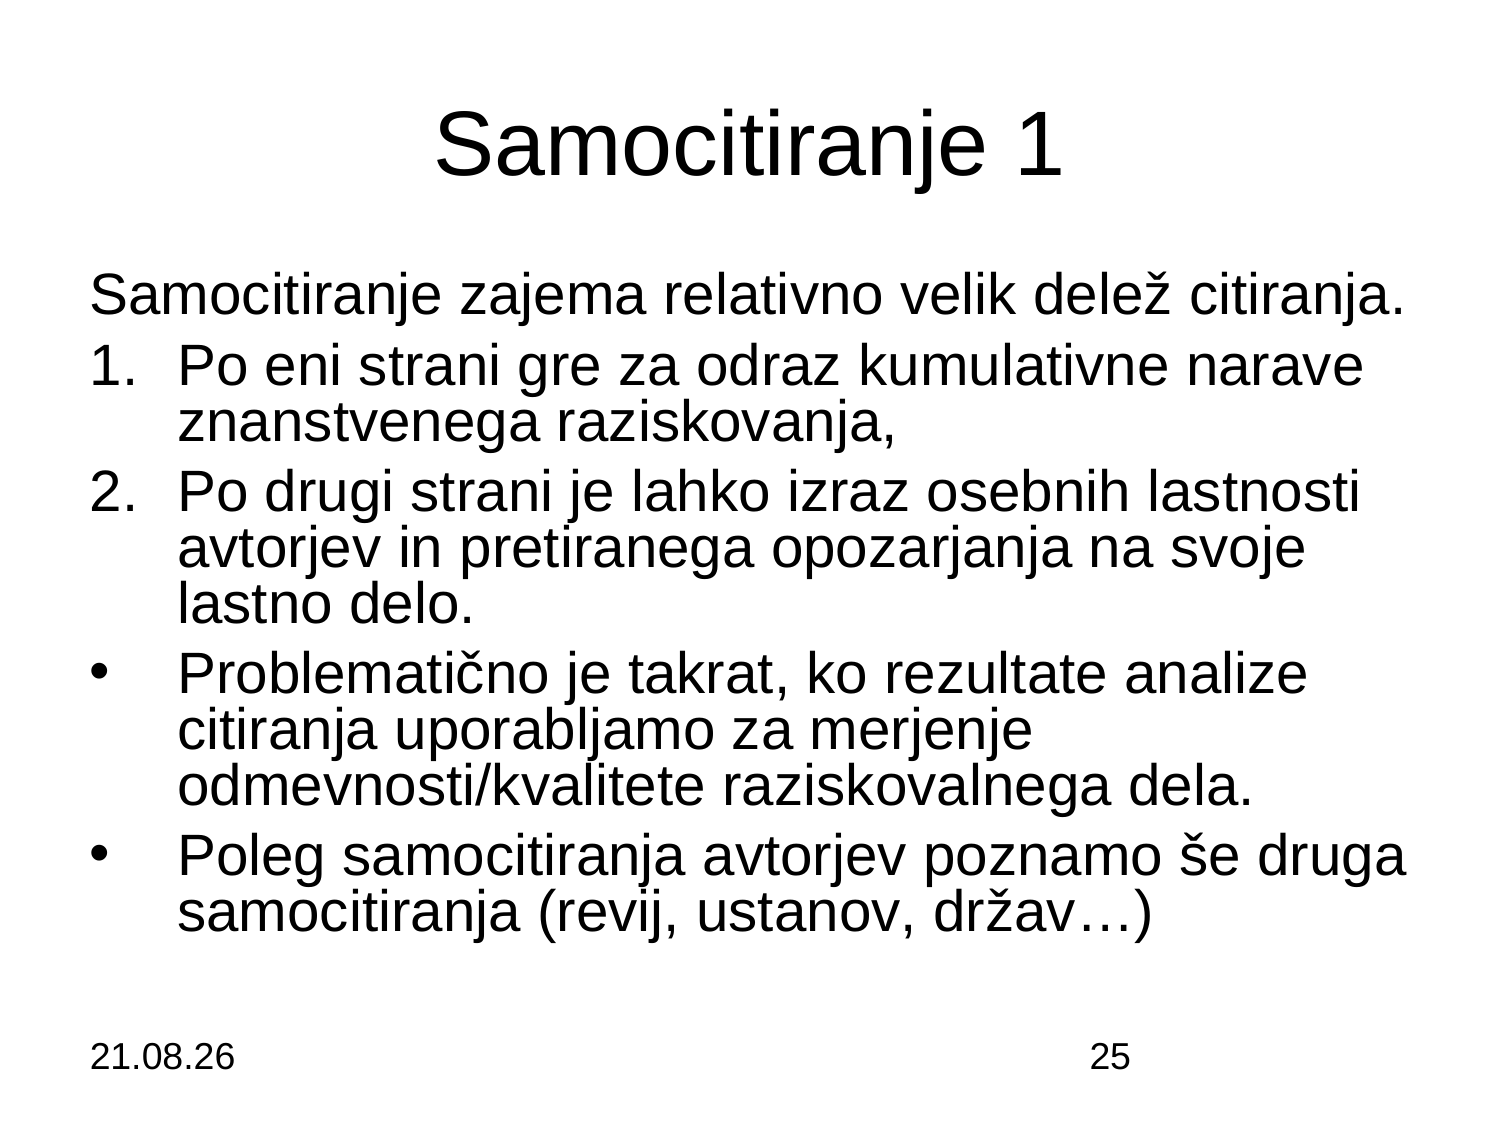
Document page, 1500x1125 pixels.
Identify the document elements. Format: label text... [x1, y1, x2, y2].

title Samocitiranje 1 [75, 45, 1426, 233]
list Samocitiranje zajema relativno velik delež citiranja. Po eni strani gre za odraz kumulativne narave znanstvenega raziskovanja, Po drugi strani je lahko izraz osebnih lastnosti avtorjev in pretiranega opozarjanja na svoje lastno delo. Problematično je takrat, ko rezultate analize citiranja uporabljamo za merjenje odmevnosti/kvalitete raziskovalnega dela. Poleg samocitiranja avtorjev poznamo še druga samocitiranja (revij, ustanov, držav…) [75, 262, 1426, 1006]
